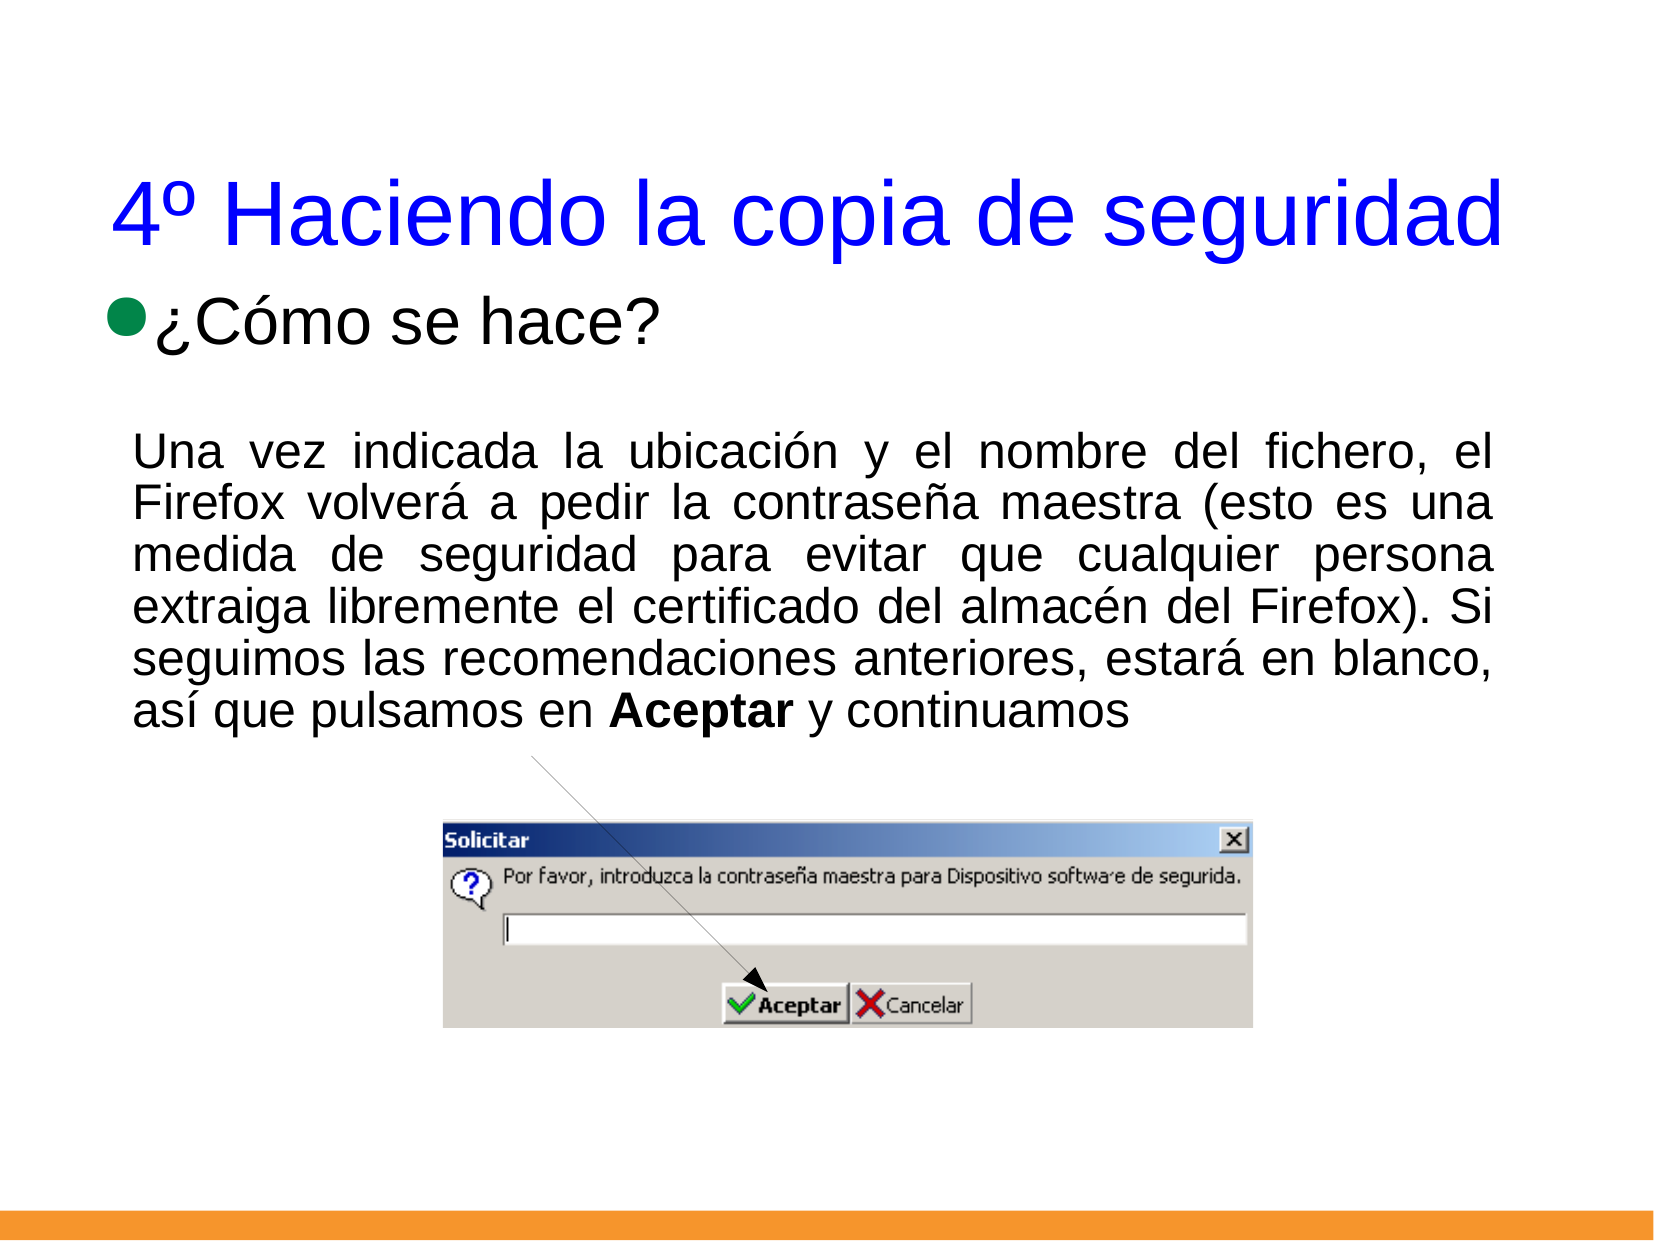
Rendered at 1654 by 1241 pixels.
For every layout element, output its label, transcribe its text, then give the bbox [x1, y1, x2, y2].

list ¿Cómo se hace? [83, 283, 1572, 373]
title 4º Haciendo la copia de seguridad [65, 161, 1554, 266]
picture [442, 819, 1254, 1028]
text_box Una vez indicada la ubicación y el nombre del fichero, el Firefox volverá a pedir la contraseña maestra (esto es una medida de seguridad para evitar que cualquier persona extraiga libremente el certificado del almacén del Firefox). Si seguimos las recomendaciones anteriores, estará en blanco, así que pulsamos en Aceptar y continuamos [118, 419, 1536, 759]
